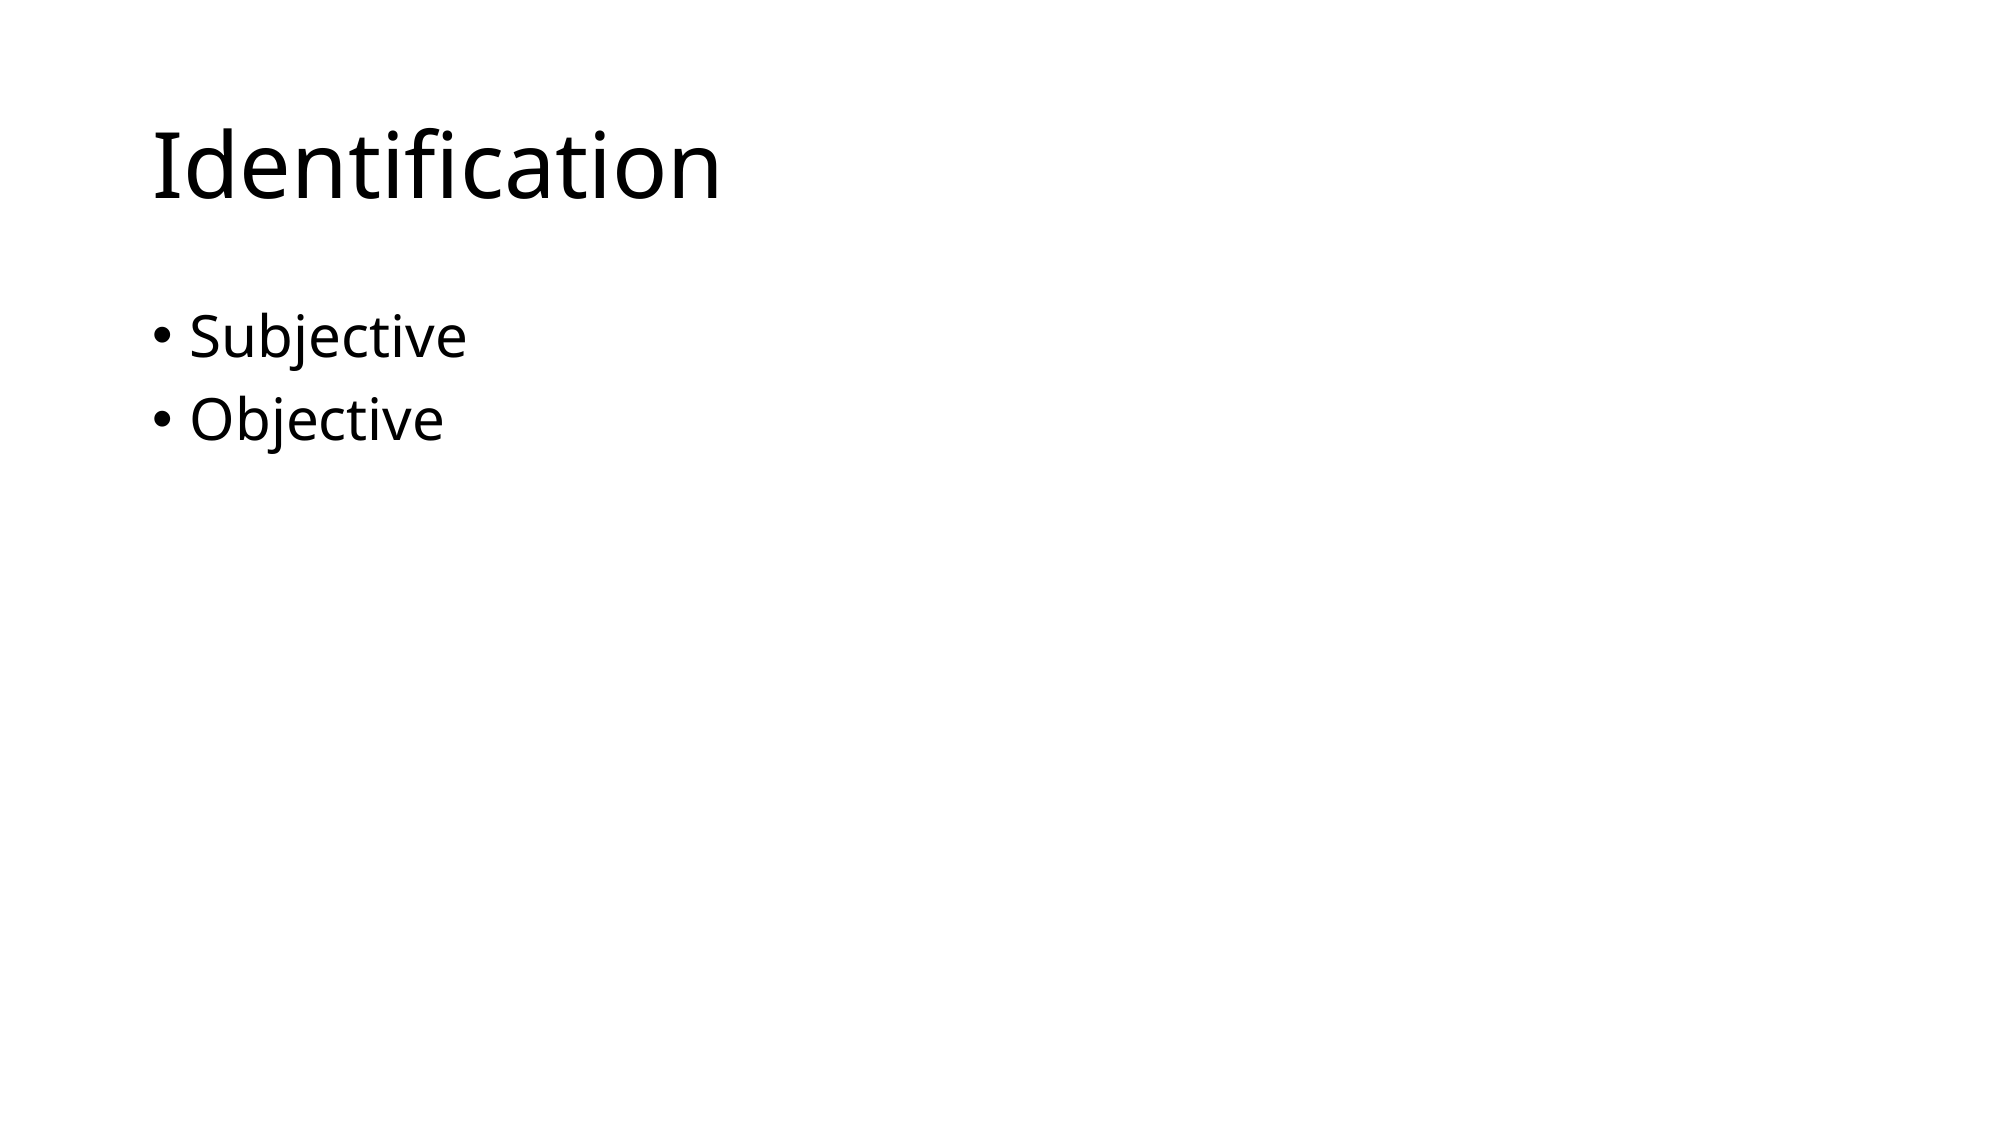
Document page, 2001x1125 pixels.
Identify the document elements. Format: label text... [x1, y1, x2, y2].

list Subjective Objective [137, 299, 1863, 1014]
title Identification [137, 59, 1863, 278]
